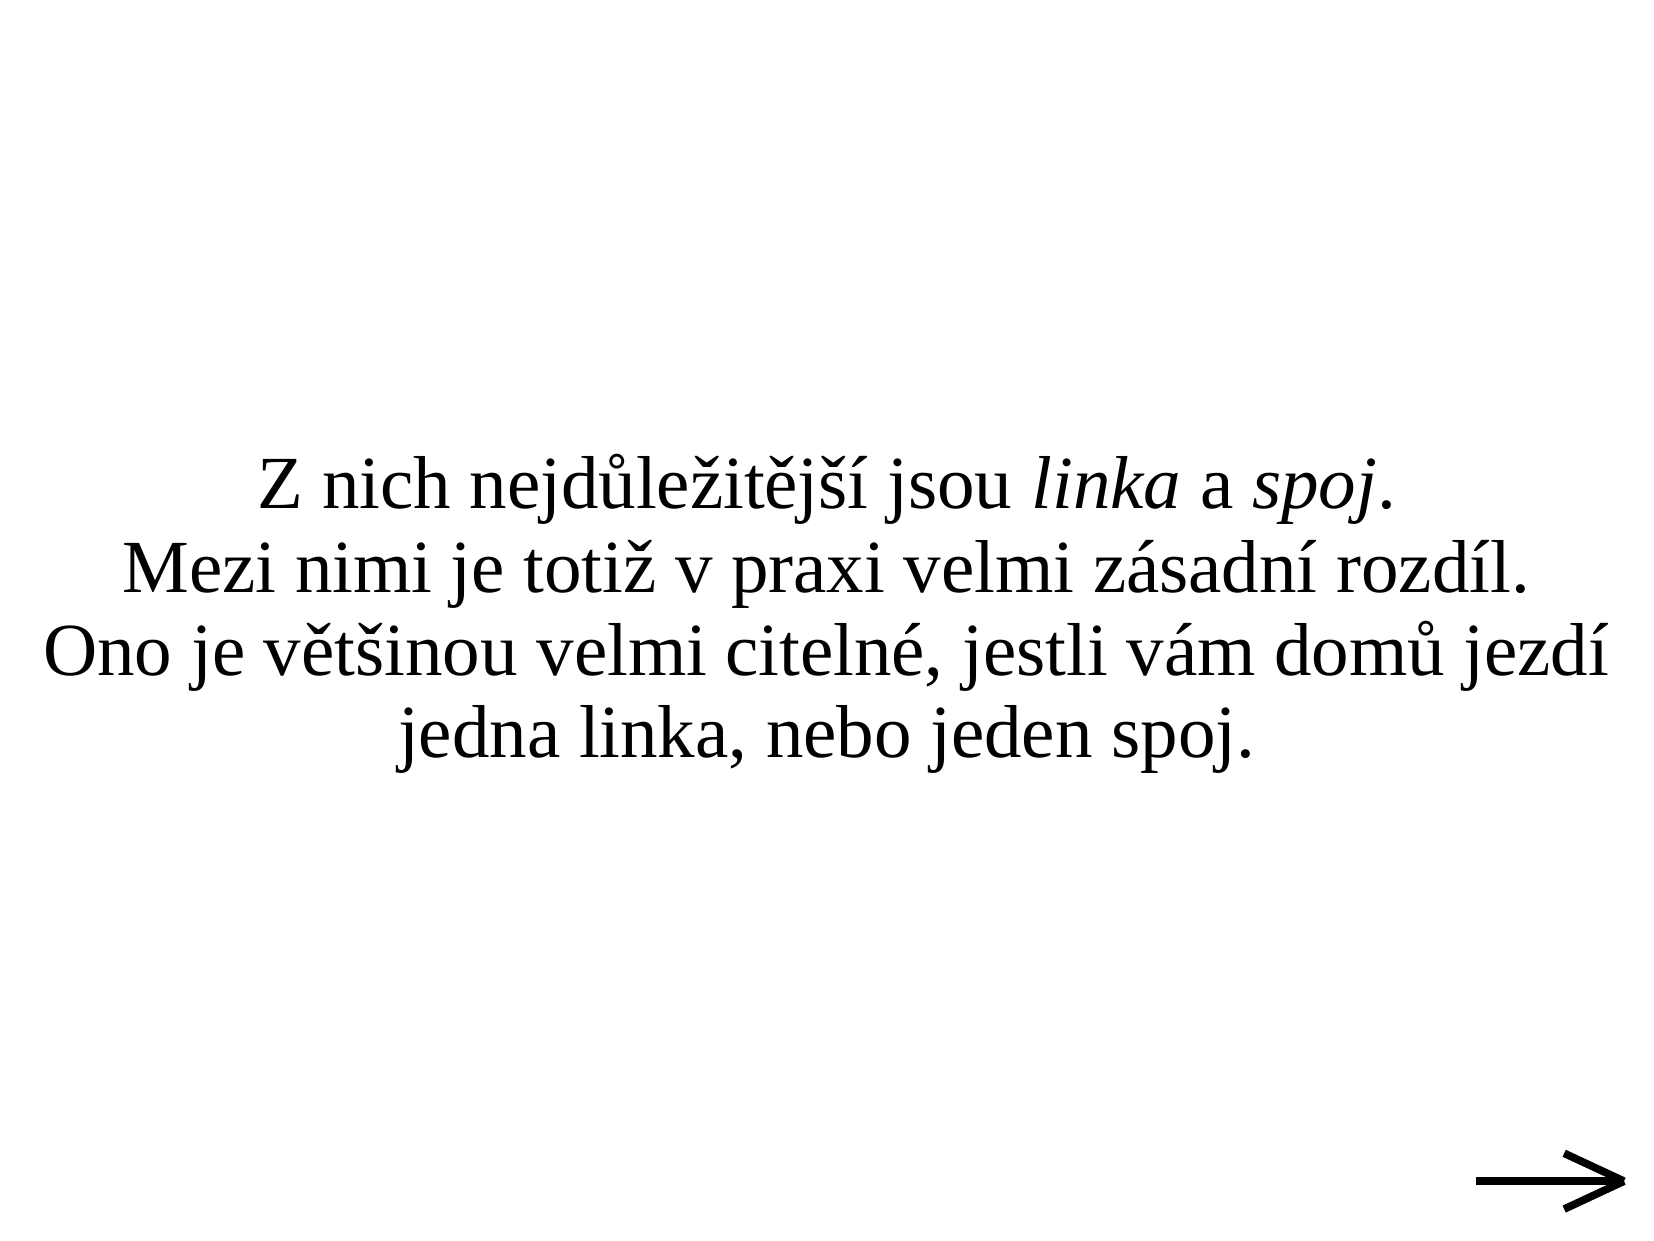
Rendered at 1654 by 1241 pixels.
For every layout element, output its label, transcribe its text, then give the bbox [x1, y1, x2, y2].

text_box Z nich nejdůležitější jsou linka a spoj. Mezi nimi je totiž v praxi velmi zásadní rozdíl. Ono je většinou velmi citelné, jestli vám domů jezdí jedna linka, nebo jeden spoj. [14, 434, 1639, 782]
